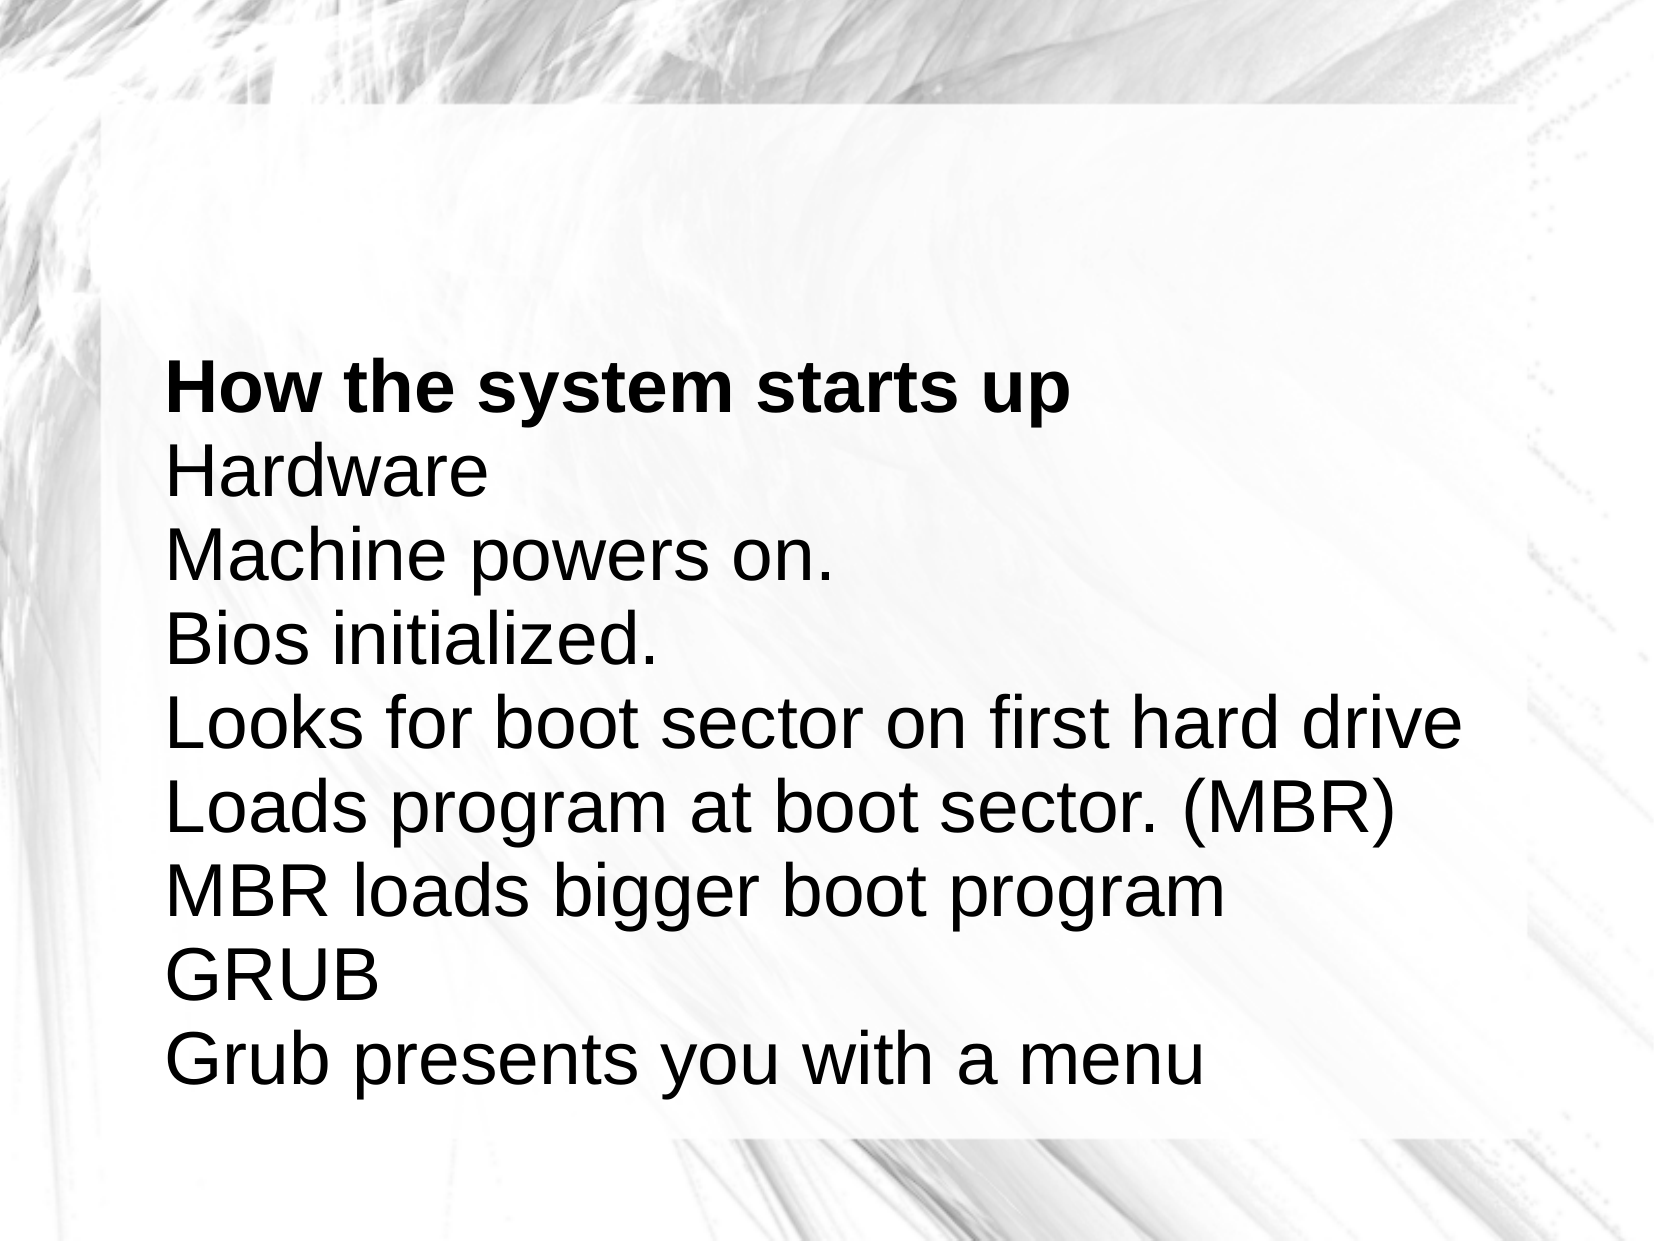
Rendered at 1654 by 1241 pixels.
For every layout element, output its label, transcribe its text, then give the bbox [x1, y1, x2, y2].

text_box How the system starts up Hardware Machine powers on. Bios initialized. Looks for boot sector on first hard drive Loads program at boot sector. (MBR) MBR loads bigger boot program GRUB Grub presents you with a menu [150, 337, 1481, 953]
picture [0, 0, 1654, 1241]
